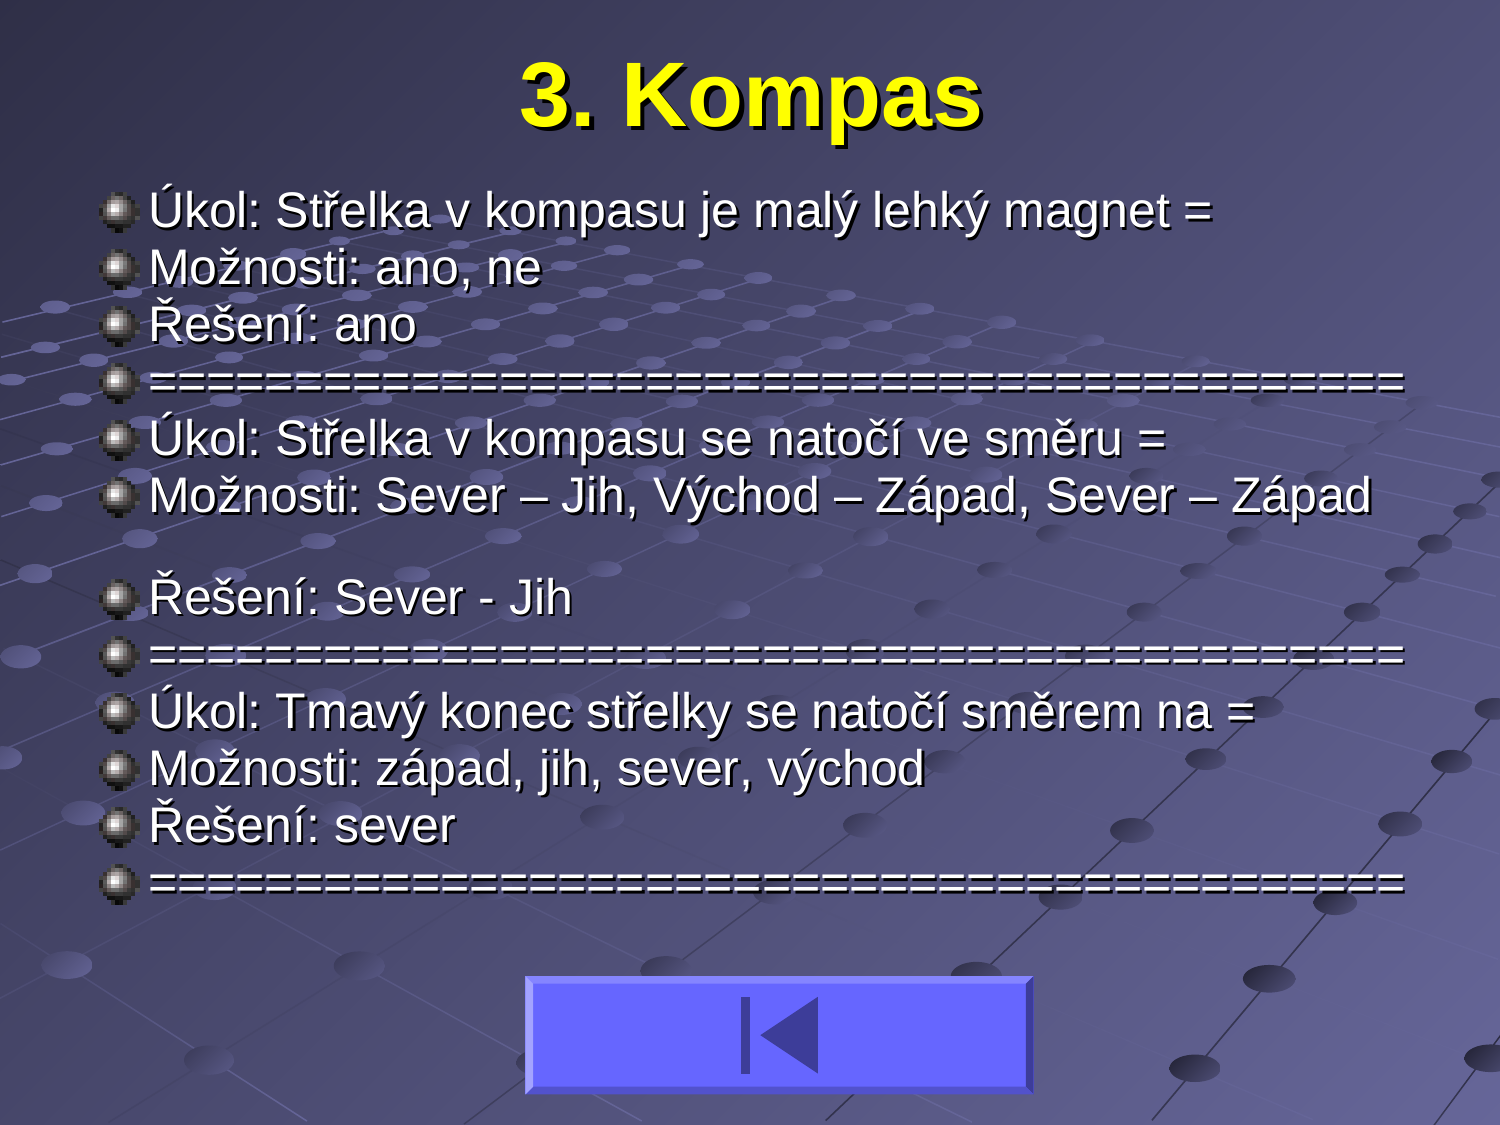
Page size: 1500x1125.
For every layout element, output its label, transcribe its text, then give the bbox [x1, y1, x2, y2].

list Úkol: Střelka v kompasu je malý lehký magnet = Možnosti: ano, ne Řešení: ano =========================================== Úkol: Střelka v kompasu se natočí ve směru = Možnosti: Sever – Jih, Východ – Západ, Sever – Západ Řešení: Sever - Jih =========================================== Úkol: Tmavý konec střelky se natočí směrem na = Možnosti: západ, jih, sever, východ Řešení: sever =========================================== [76, 184, 1427, 961]
text_box [526, 976, 1034, 1095]
title 3. Kompas [76, 30, 1427, 159]
